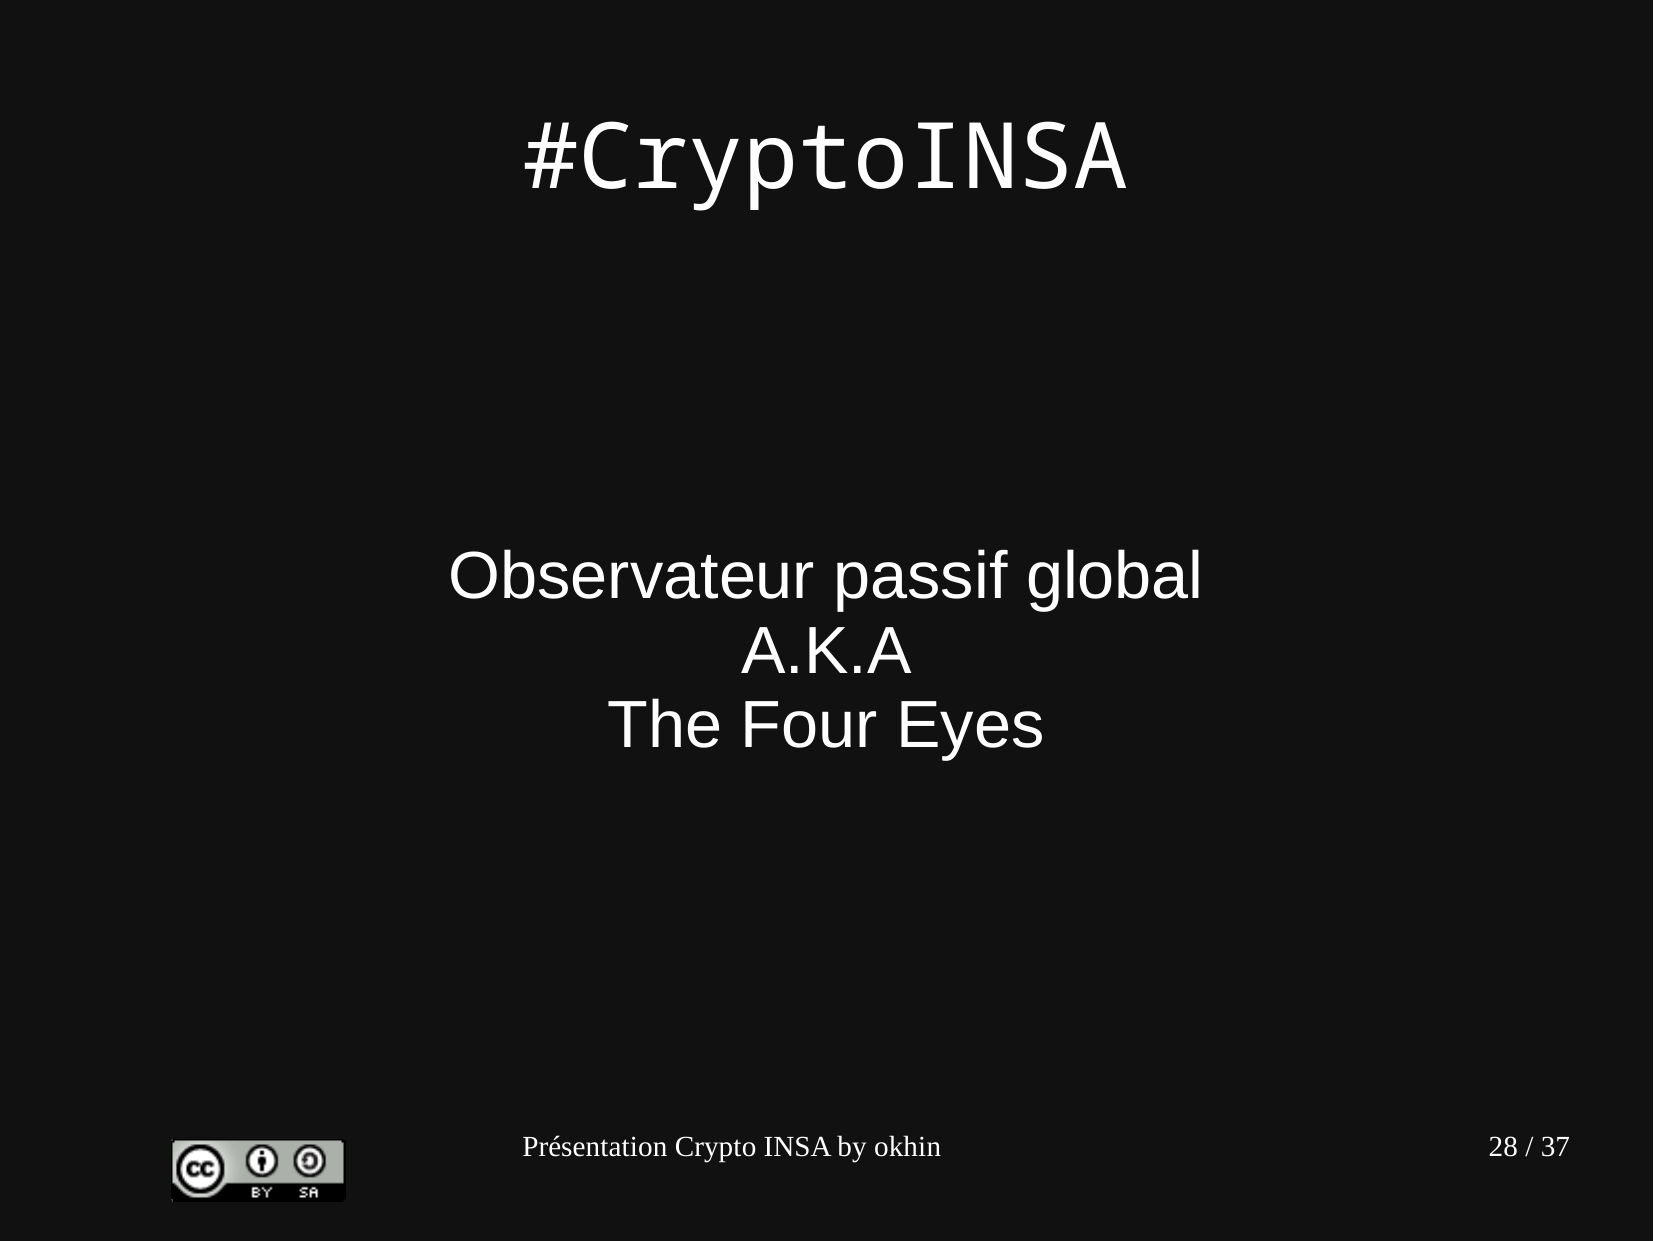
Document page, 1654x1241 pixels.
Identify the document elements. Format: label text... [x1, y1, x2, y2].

title #CryptoINSA [82, 49, 1571, 257]
picture [171, 1139, 346, 1202]
subtitle Observateur passif global A.K.A The Four Eyes [82, 290, 1571, 1010]
